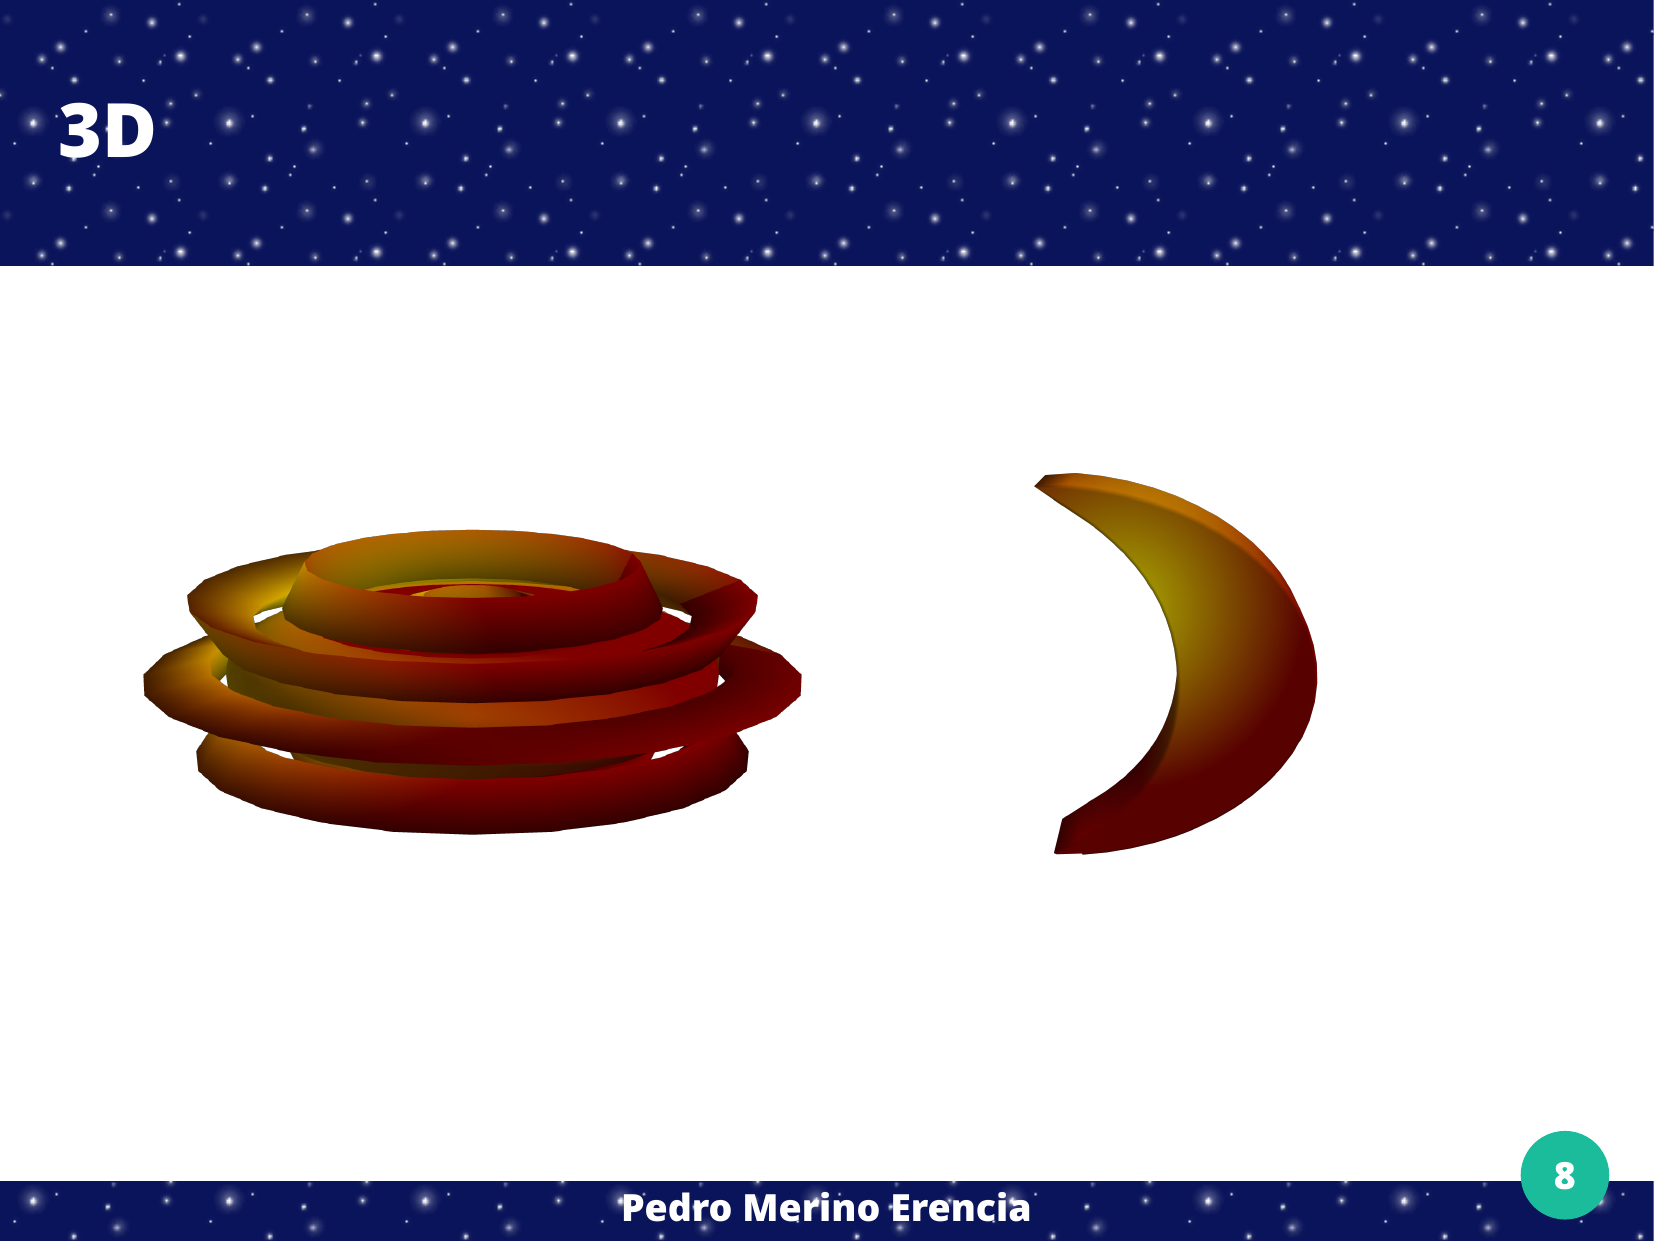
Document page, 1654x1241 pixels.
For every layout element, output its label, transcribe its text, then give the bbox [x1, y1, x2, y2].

picture [0, 1181, 1654, 1241]
picture [0, 0, 1654, 266]
title 3D [59, 49, 1595, 207]
